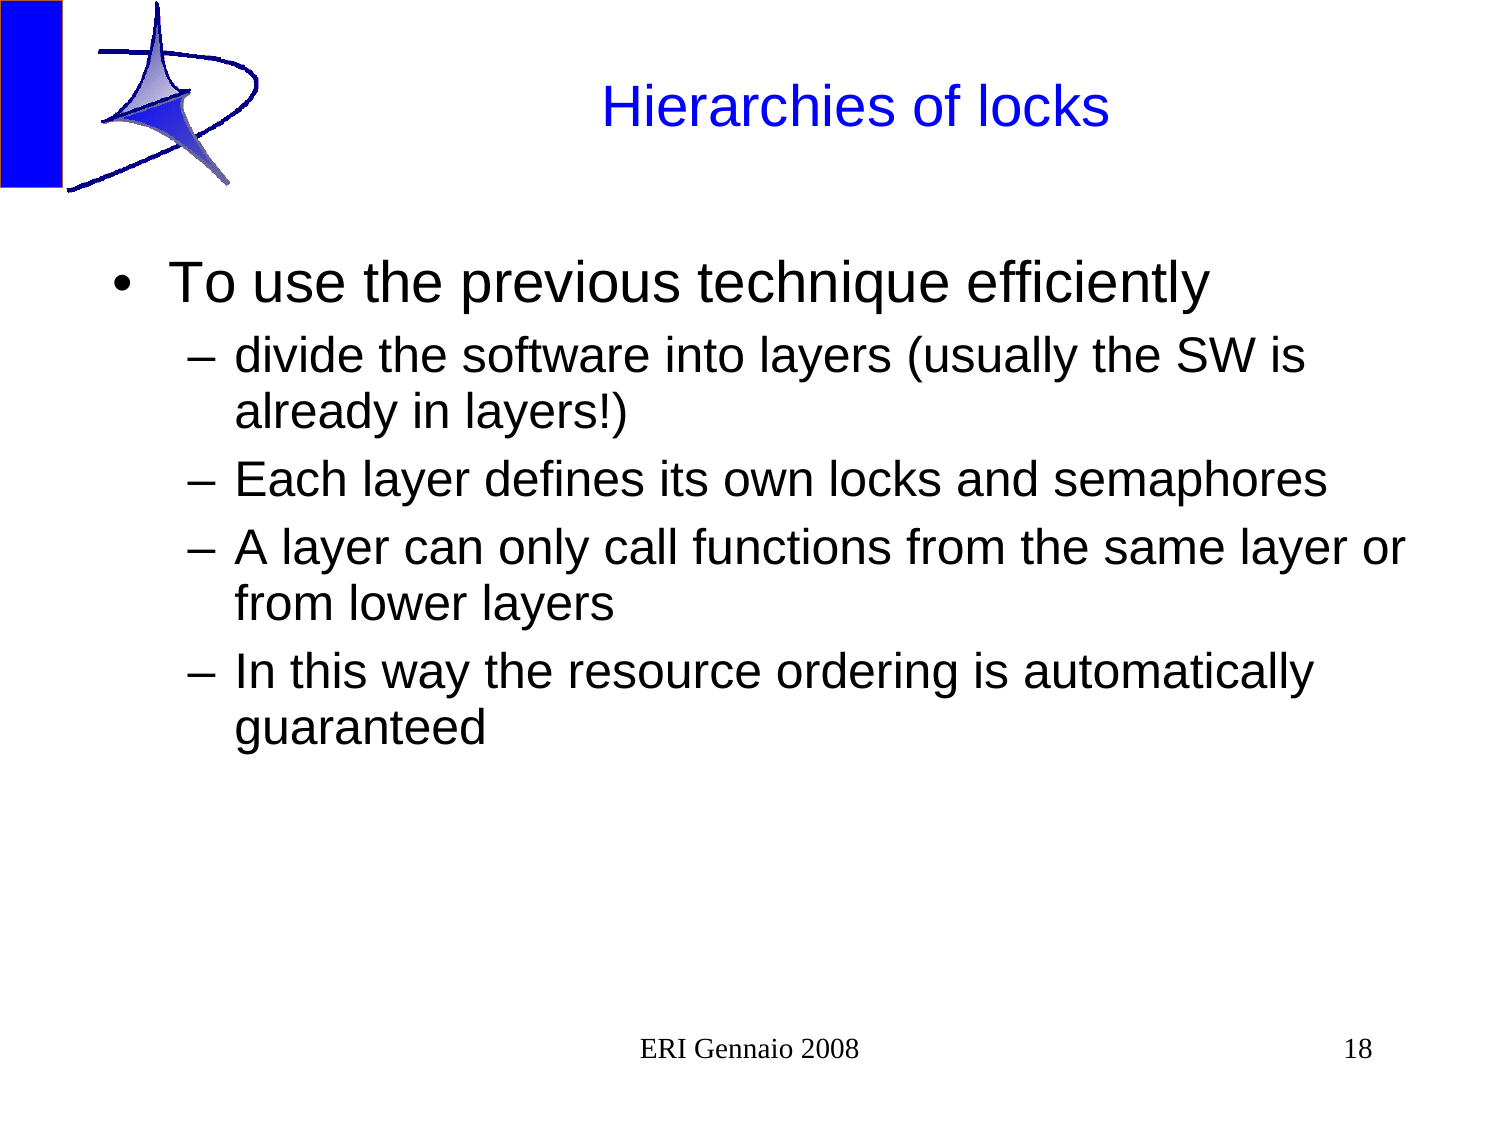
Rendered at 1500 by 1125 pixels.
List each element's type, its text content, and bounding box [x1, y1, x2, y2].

picture [62, 0, 263, 197]
title Hierarchies of locks [262, 24, 1450, 188]
list To use the previous technique efficiently divide the software into layers (usually the SW is already in layers!) Each layer defines its own locks and semaphores A layer can only call functions from the same layer or from lower layers In this way the resource ordering is automatically guaranteed [112, 249, 1450, 993]
